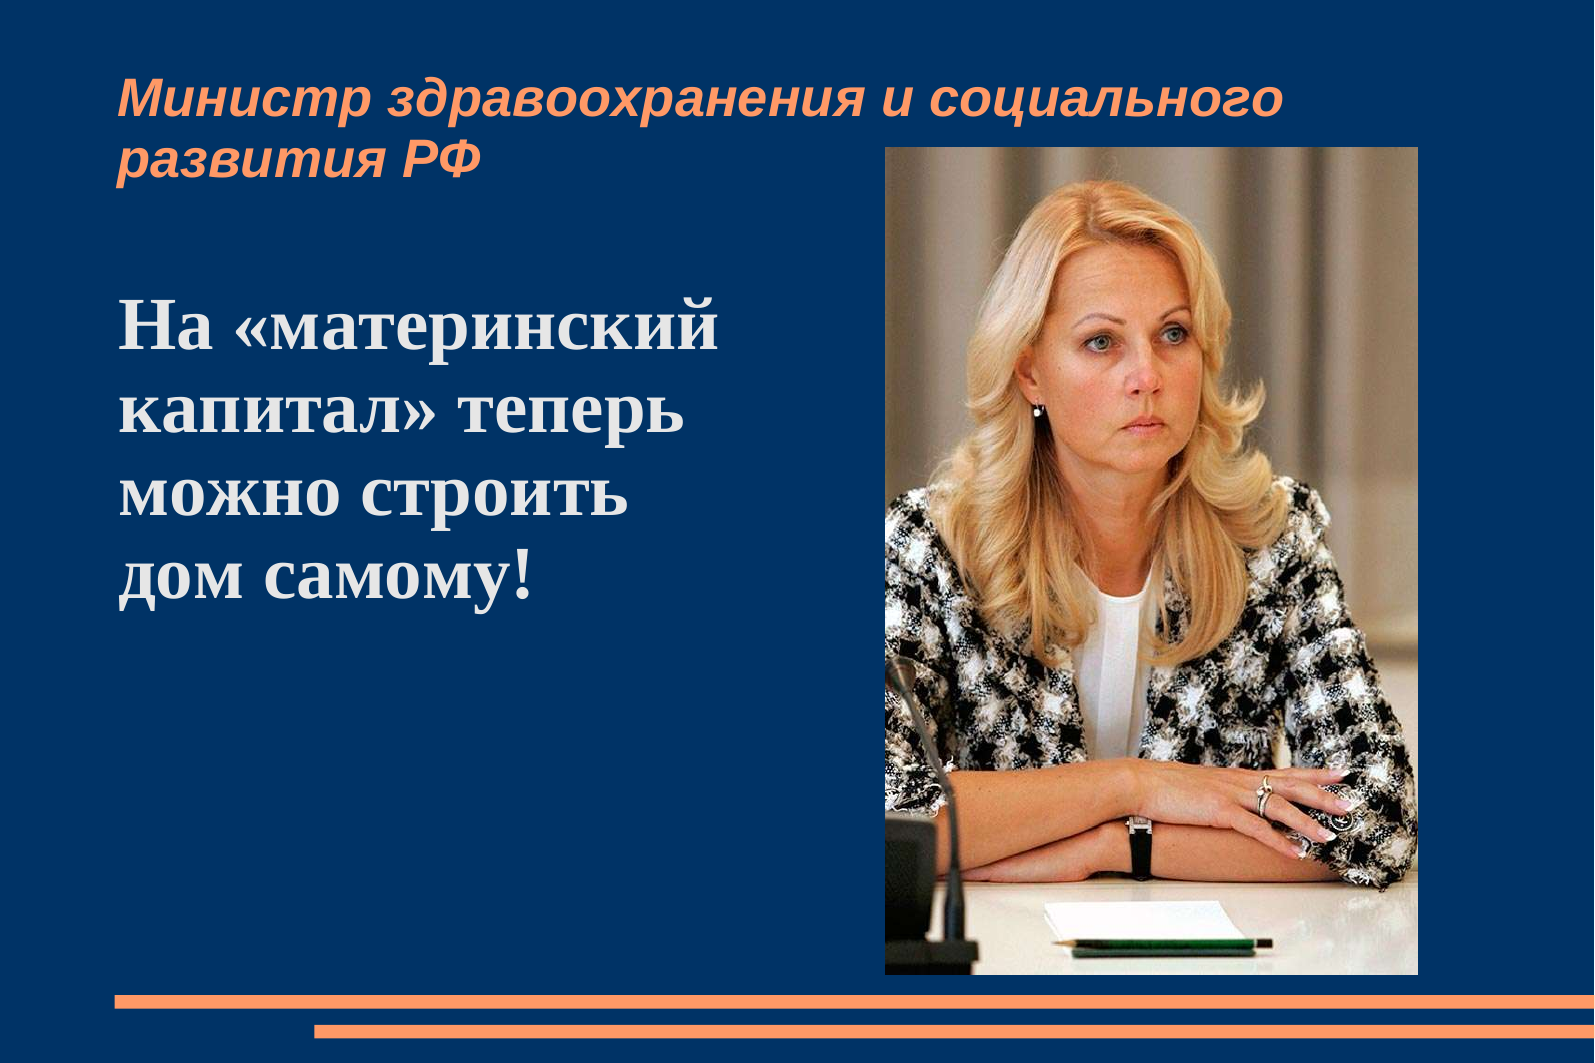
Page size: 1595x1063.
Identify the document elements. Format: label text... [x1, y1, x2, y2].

title Министр здравоохранения и социального развития РФ [117, 47, 1479, 210]
picture [885, 147, 1418, 975]
list На «материнский капитал» теперь можно строить дом самому! [118, 282, 768, 977]
